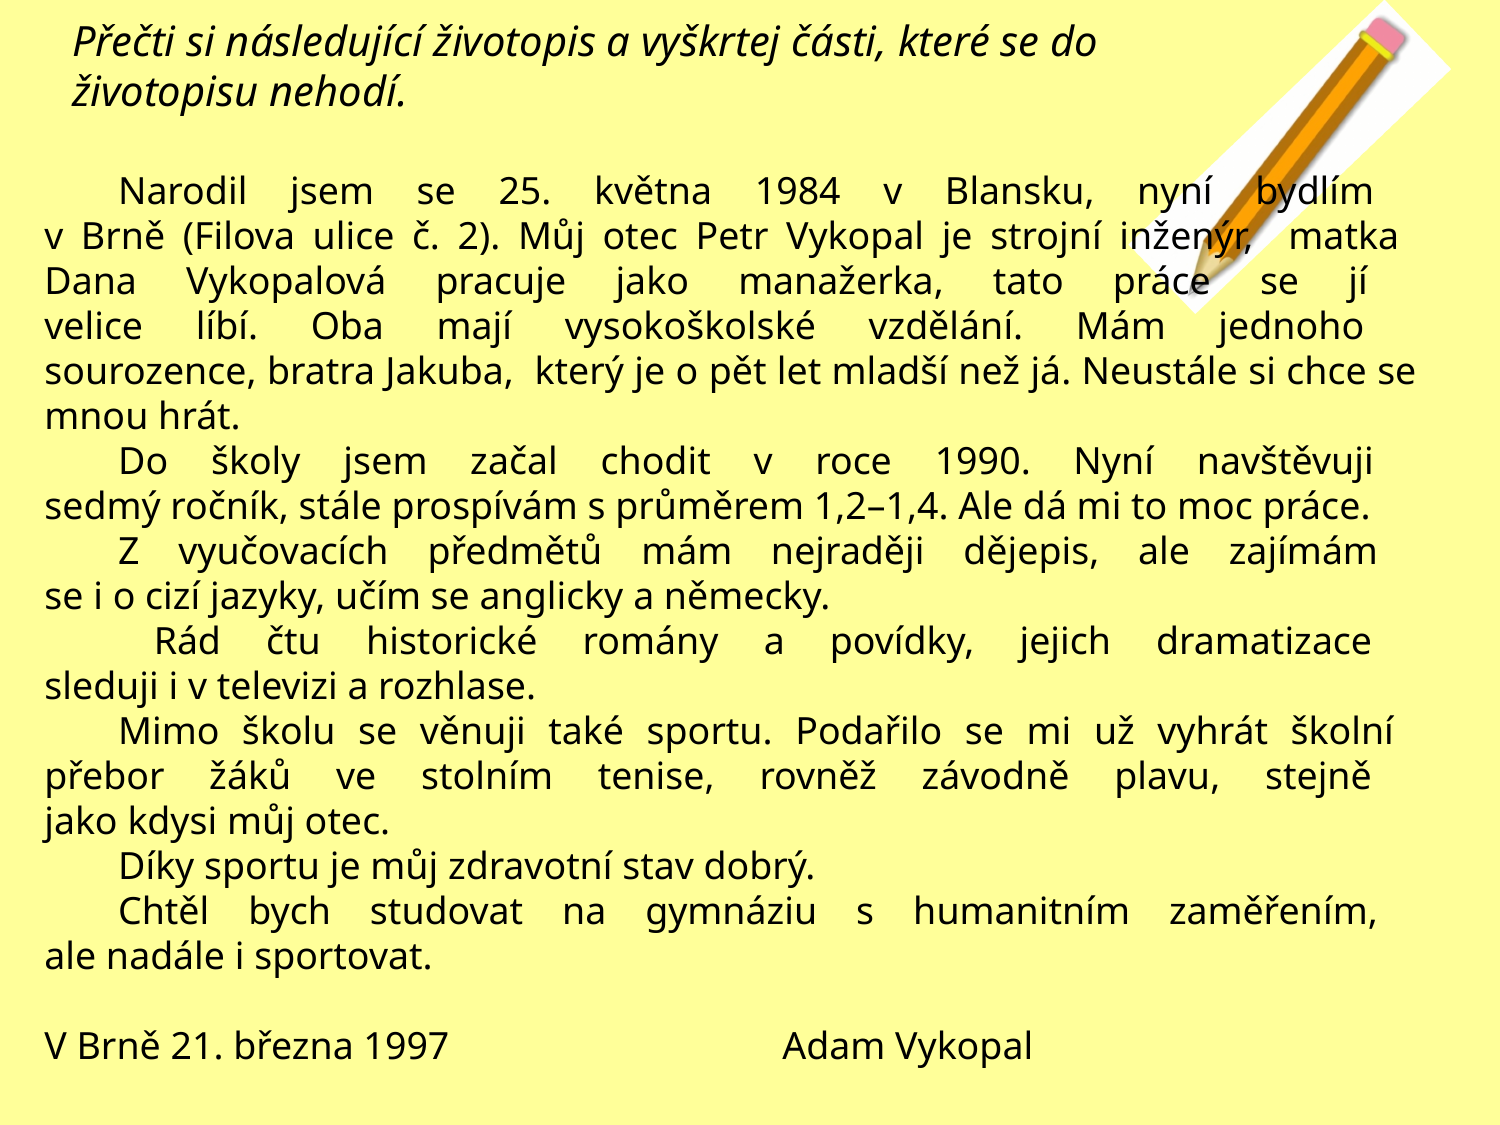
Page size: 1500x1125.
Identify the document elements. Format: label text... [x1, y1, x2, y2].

text_box Narodil jsem se 25. května 1984 v Blansku, nyní bydlím v Brně (Filova ulice č. 2). Můj otec Petr Vykopal je strojní inženýr, matka Dana Vykopalová pracuje jako manažerka, tato práce se jí velice líbí. Oba mají vysokoškolské vzdělání. Mám jednoho sourozence, bratra Jakuba, který je o pět let mladší než já. Neustále si chce se mnou hrát. Do školy jsem začal chodit v roce 1990. Nyní navštěvuji sedmý ročník, stále prospívám s průměrem 1,2–1,4. Ale dá mi to moc práce. Z vyučovacích předmětů mám nejraději dějepis, ale zajímám se i o cizí jazyky, učím se anglicky a německy. Rád čtu historické romány a povídky, jejich dramatizace sleduji i v televizi a rozhlase. Mimo školu se věnuji také sportu. Podařilo se mi už vyhrát školní přebor žáků ve stolním tenise, rovněž závodně plavu, stejně jako kdysi můj otec. Díky sportu je můj zdravotní stav dobrý. Chtěl bych studovat na gymnáziu s humanitním zaměřením, ale nadále i sportovat. V Brně 21. března 1997 Adam Vykopal [29, 155, 1435, 1075]
text_box Přečti si následující životopis a vyškrtej části, které se do životopisu nehodí. [57, 7, 1270, 122]
picture [1221, 0, 1451, 155]
